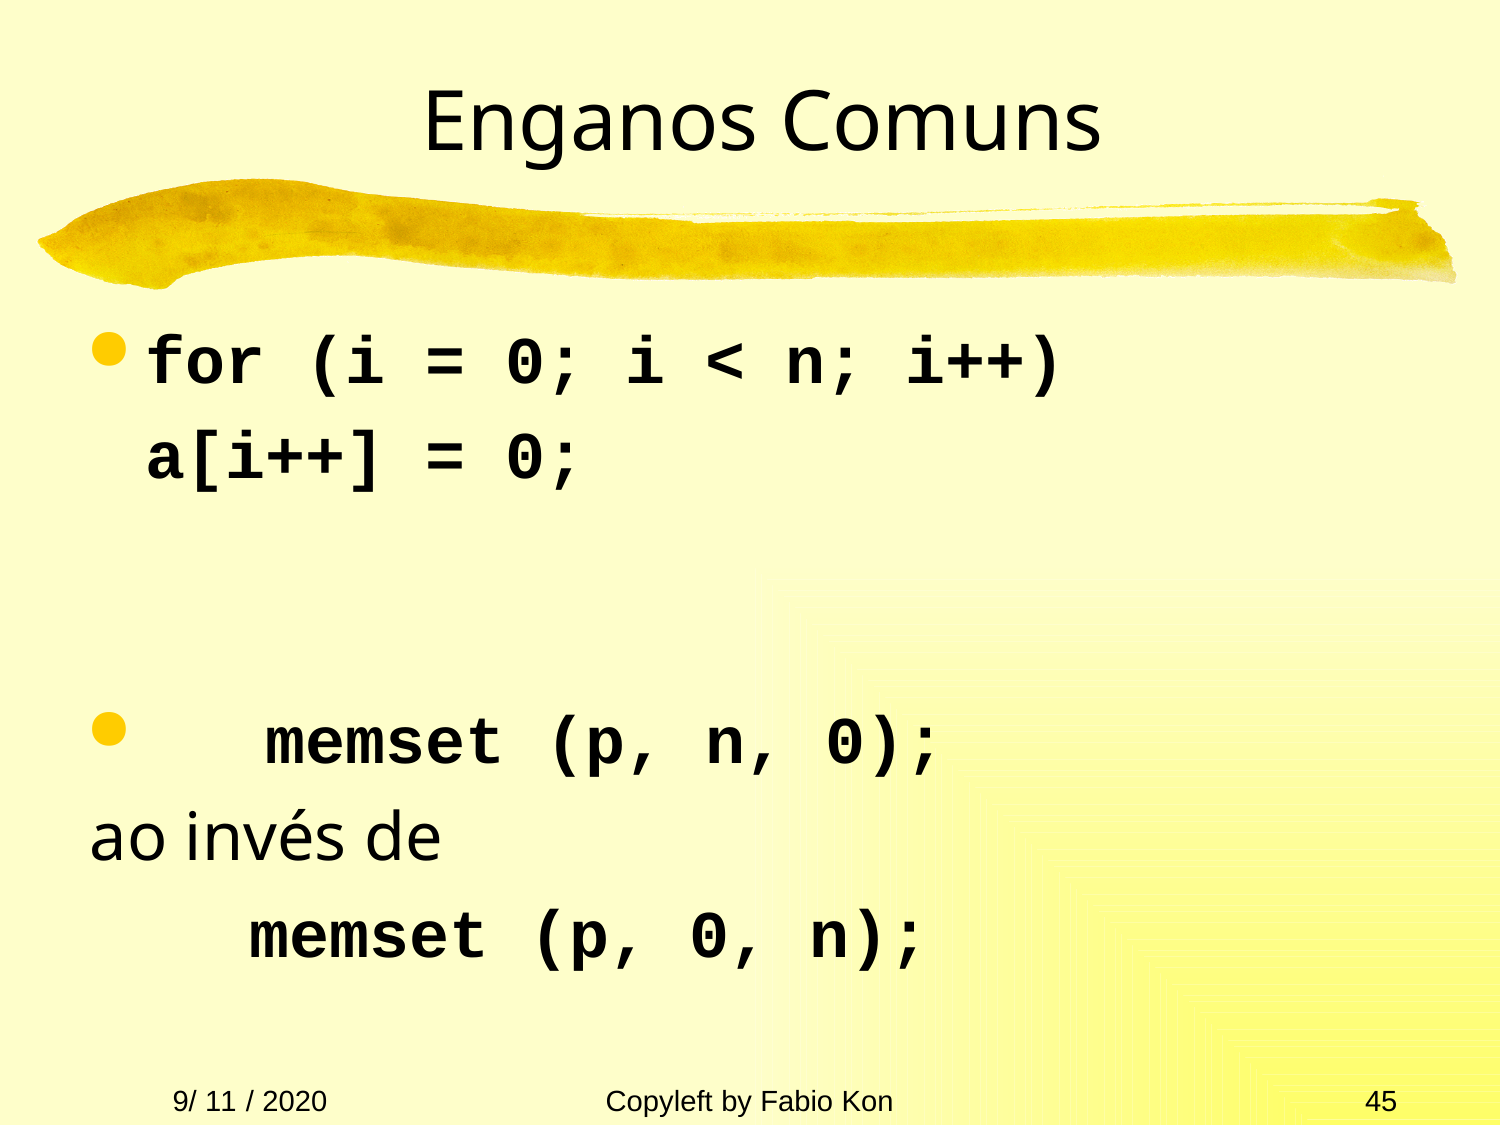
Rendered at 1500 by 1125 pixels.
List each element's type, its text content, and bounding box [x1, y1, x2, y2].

list for (i = 0; i < n; i++) a[i++] = 0; memset (p, n, 0); ao invés de memset (p, 0, n); [74, 309, 1417, 994]
title Enganos Comuns [125, 12, 1401, 175]
picture [24, 174, 1463, 297]
